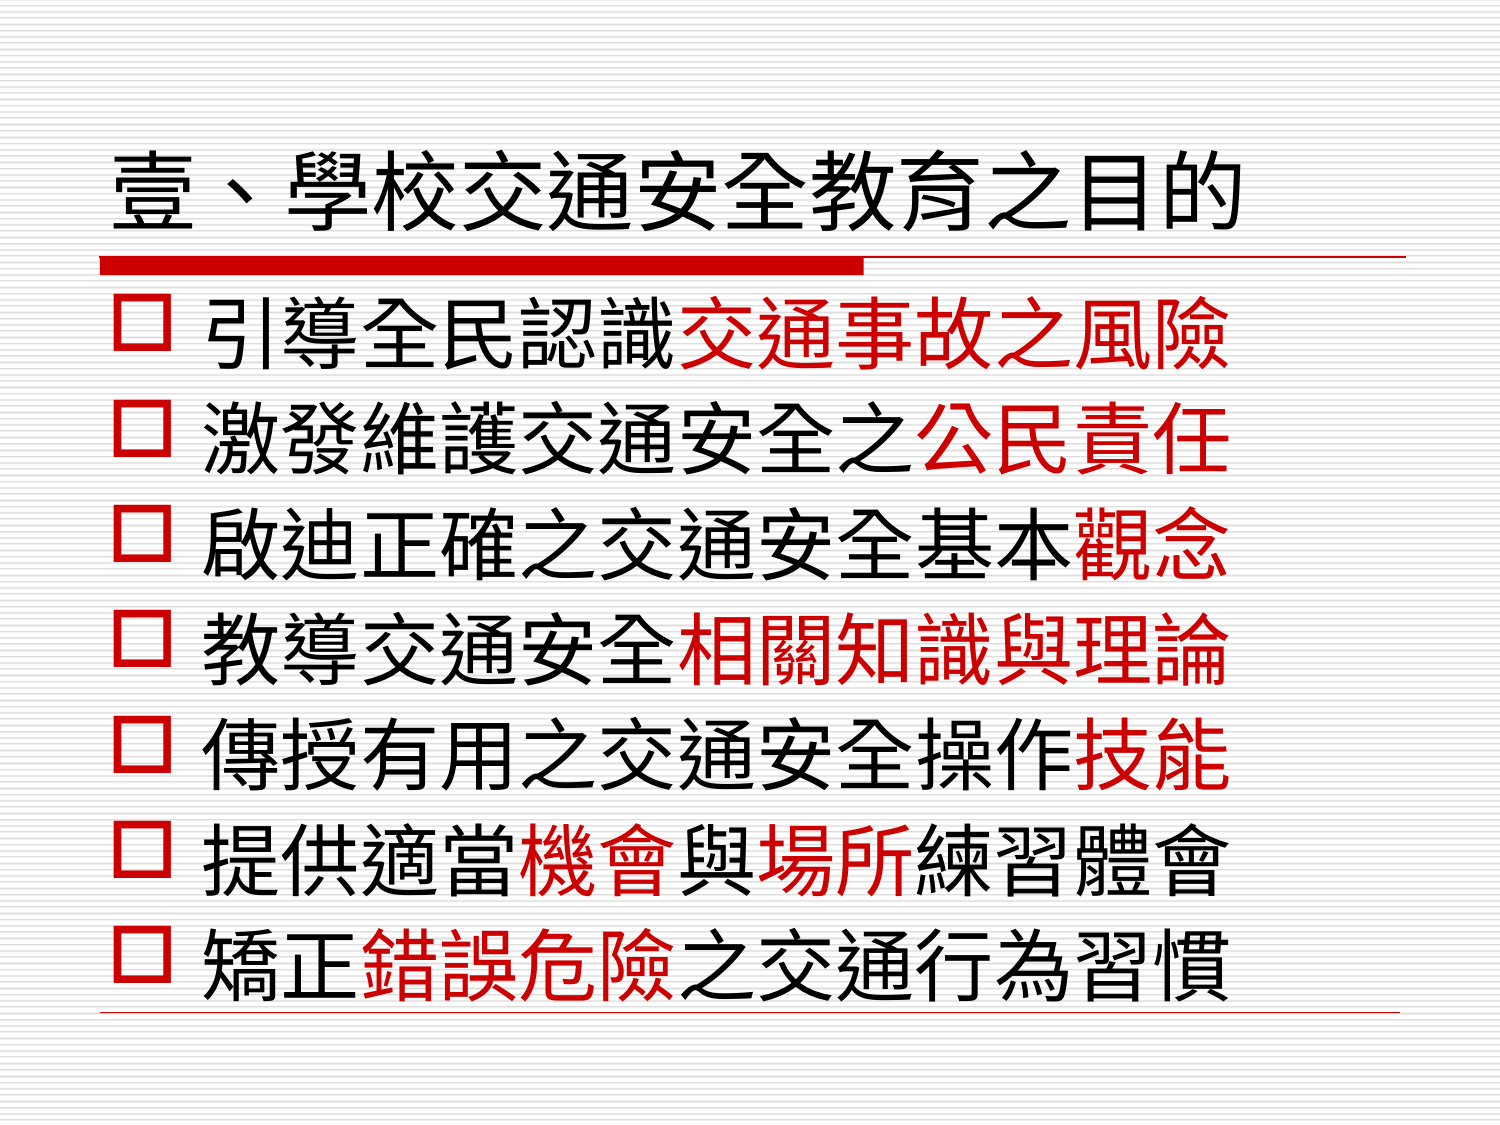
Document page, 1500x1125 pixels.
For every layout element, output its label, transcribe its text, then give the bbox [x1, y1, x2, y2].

picture [0, 0, 1500, 1125]
title 壹、學校交通安全教育之目的 [94, 50, 1407, 250]
list 引導全民認識交通事故之風險 激發維護交通安全之公民責任 啟迪正確之交通安全基本觀念 教導交通安全相關知識與理論 傳授有用之交通安全操作技能 提供適當機會與場所練習體會 矯正錯誤危險之交通行為習慣 [92, 287, 1412, 1024]
